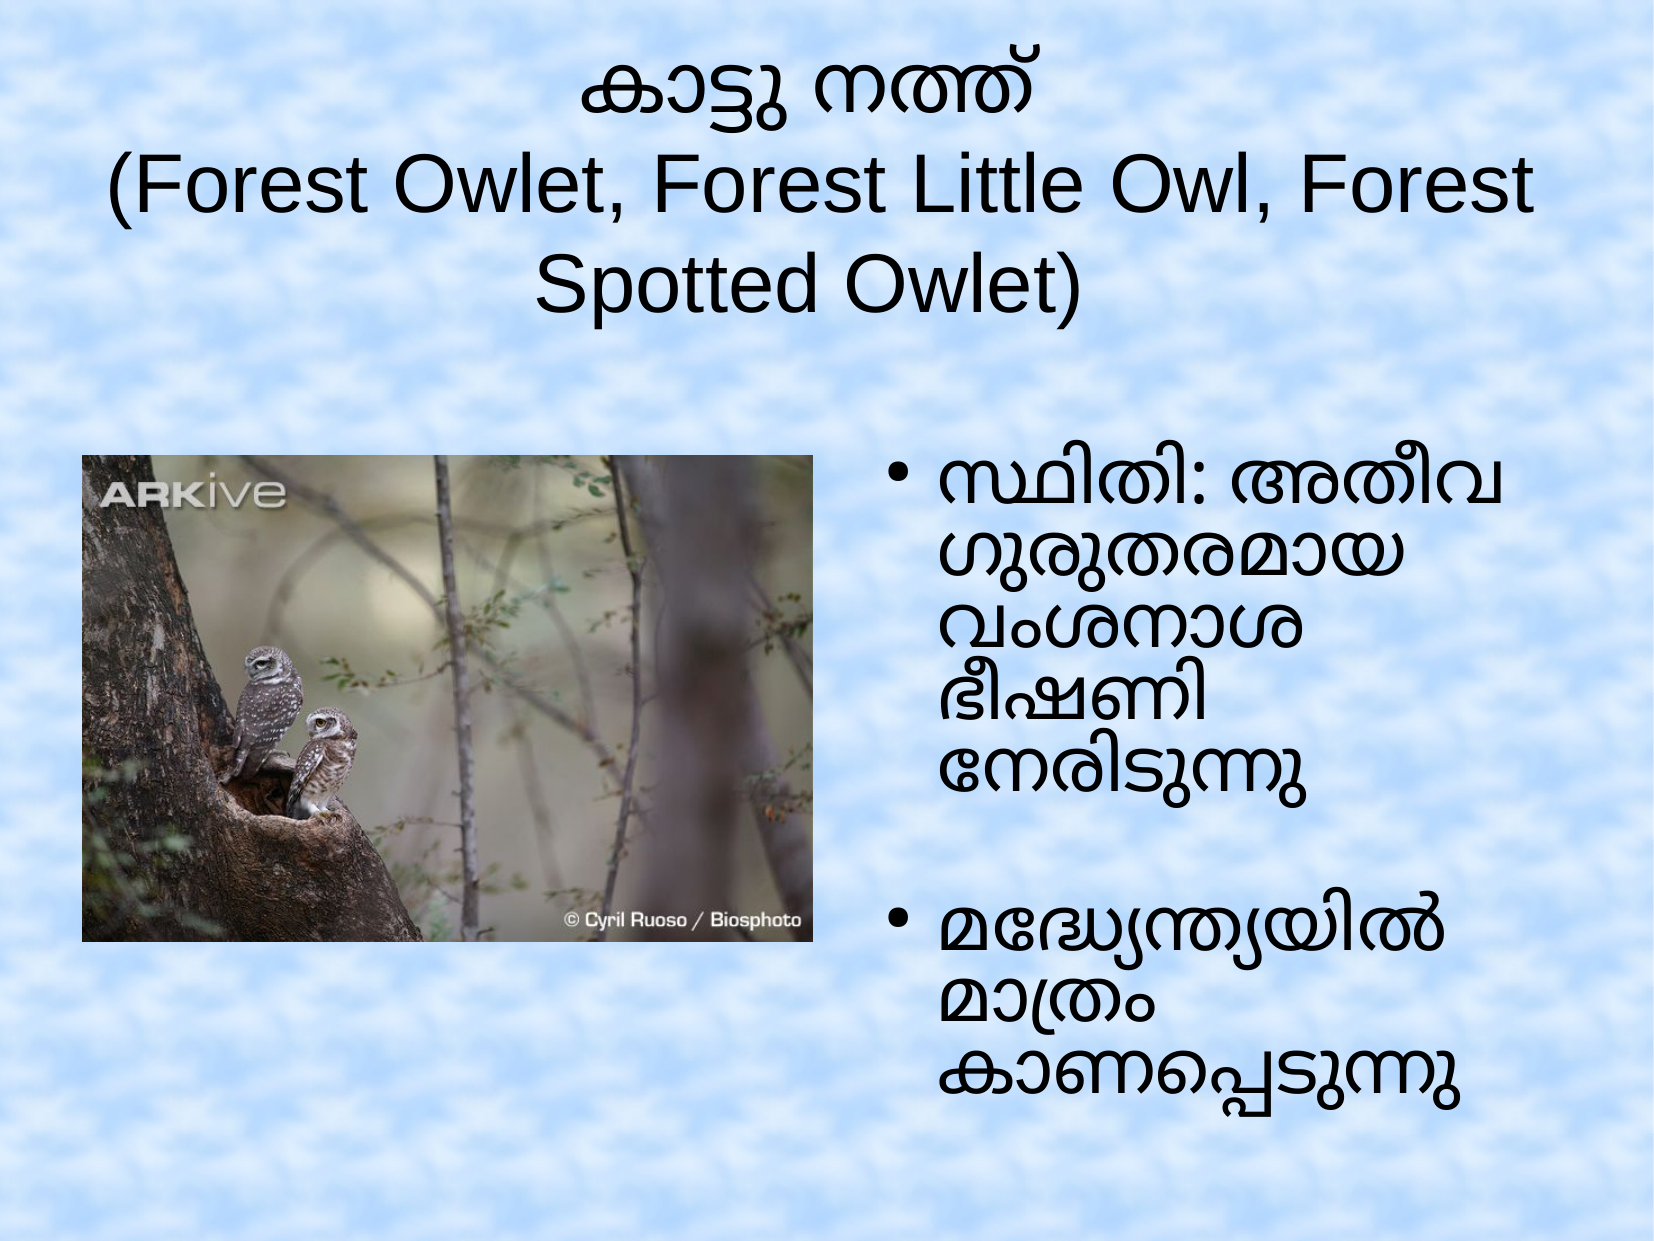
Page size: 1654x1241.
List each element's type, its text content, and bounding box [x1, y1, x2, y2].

title കാട്ടു നത്ത് (Forest Owlet, Forest Little Owl, Forest Spotted Owlet) [76, 21, 1565, 437]
list സ്ഥിതി: അതീവ ഗുരുതരമായ വംശനാശ ഭീഷണി നേരിടുന്നു മദ്ധ്യേന്ത്യയില്‍ മാത്രം കാണപ്പെടുന്നു [852, 438, 1583, 1241]
picture [0, 0, 1654, 1241]
